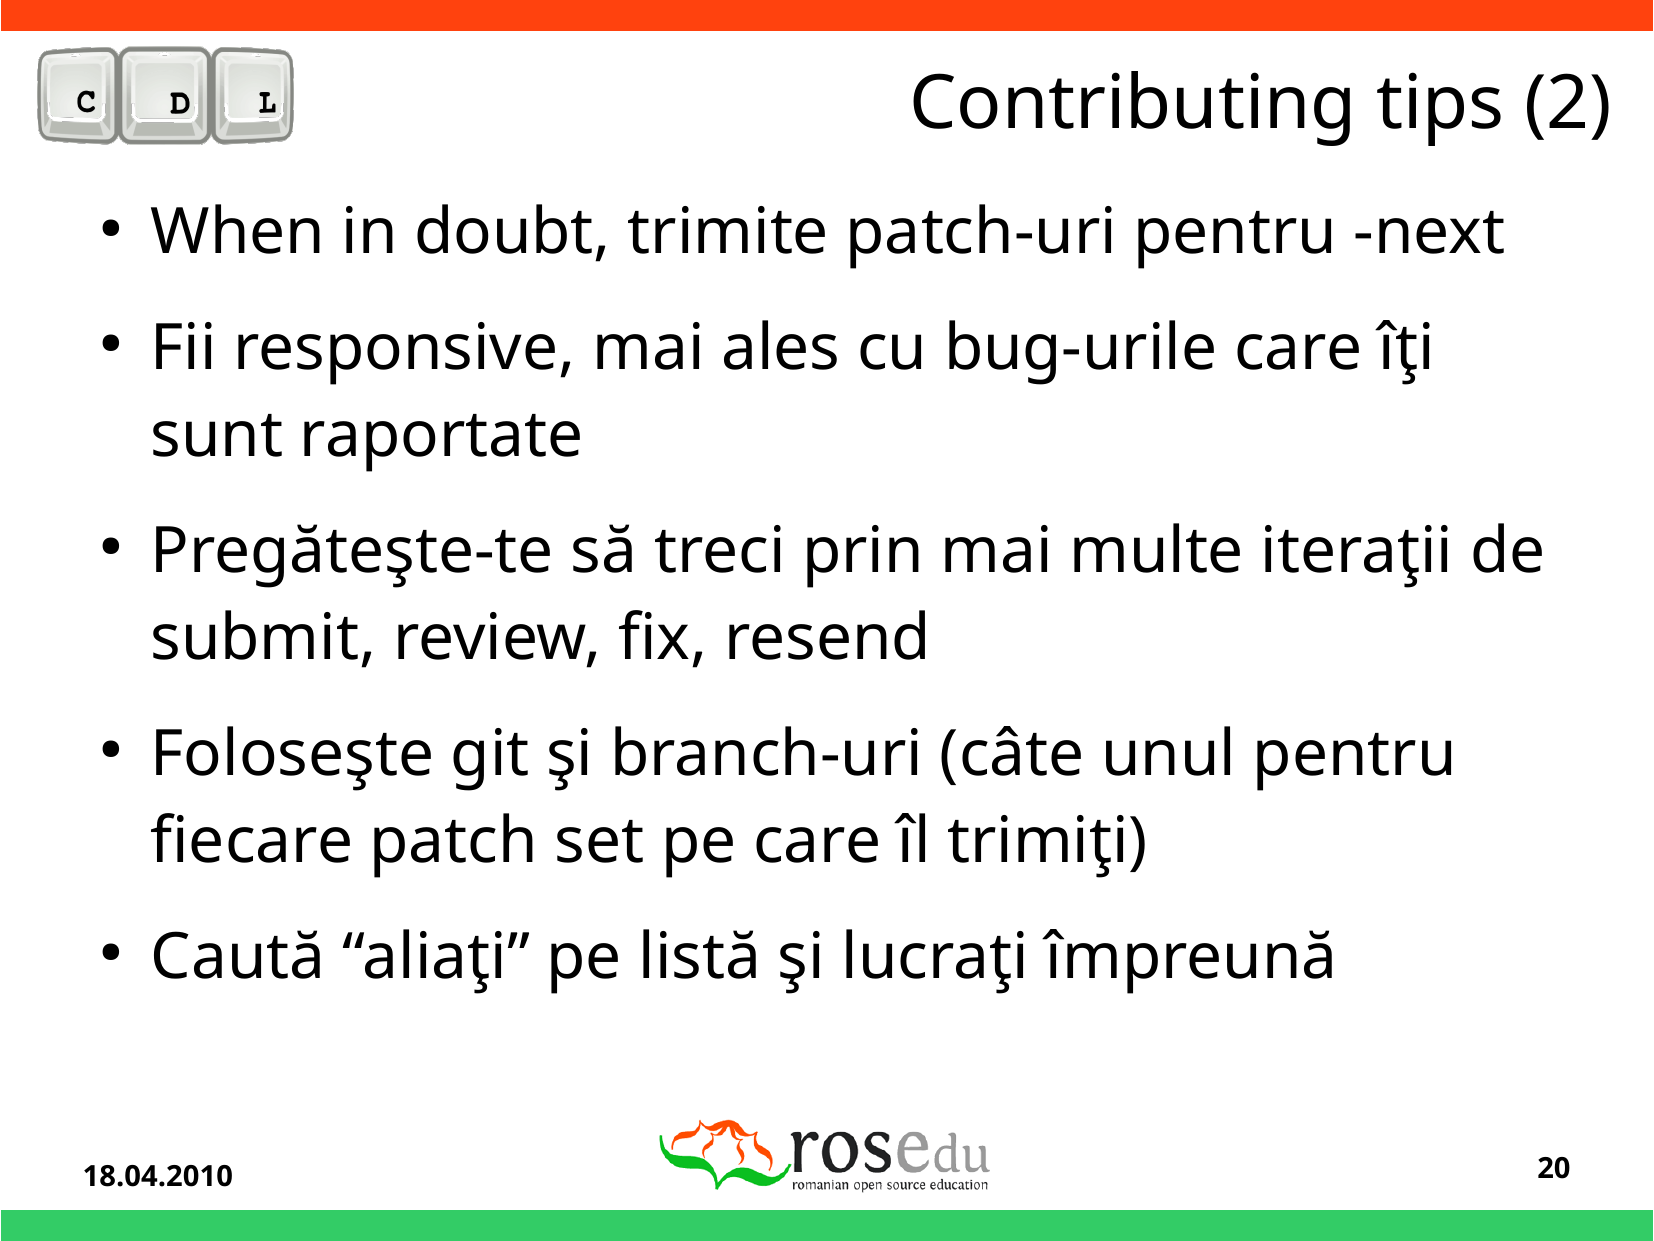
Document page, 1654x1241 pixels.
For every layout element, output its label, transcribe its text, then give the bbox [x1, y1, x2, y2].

picture [37, 46, 294, 145]
list When in doubt, trimite patch-uri pentru -next Fii responsive, mai ales cu bug-urile care îţi sunt raportate Pregăteşte-te să treci prin mai multe iteraţii de submit, review, fix, resend Foloseşte git şi branch-uri (câte unul pentru fiecare patch set pe care îl trimiţi) Caută “aliaţi” pe listă şi lucraţi împreună [82, 182, 1571, 1001]
title Contributing tips (2) [300, 52, 1613, 146]
picture [656, 1104, 1005, 1209]
